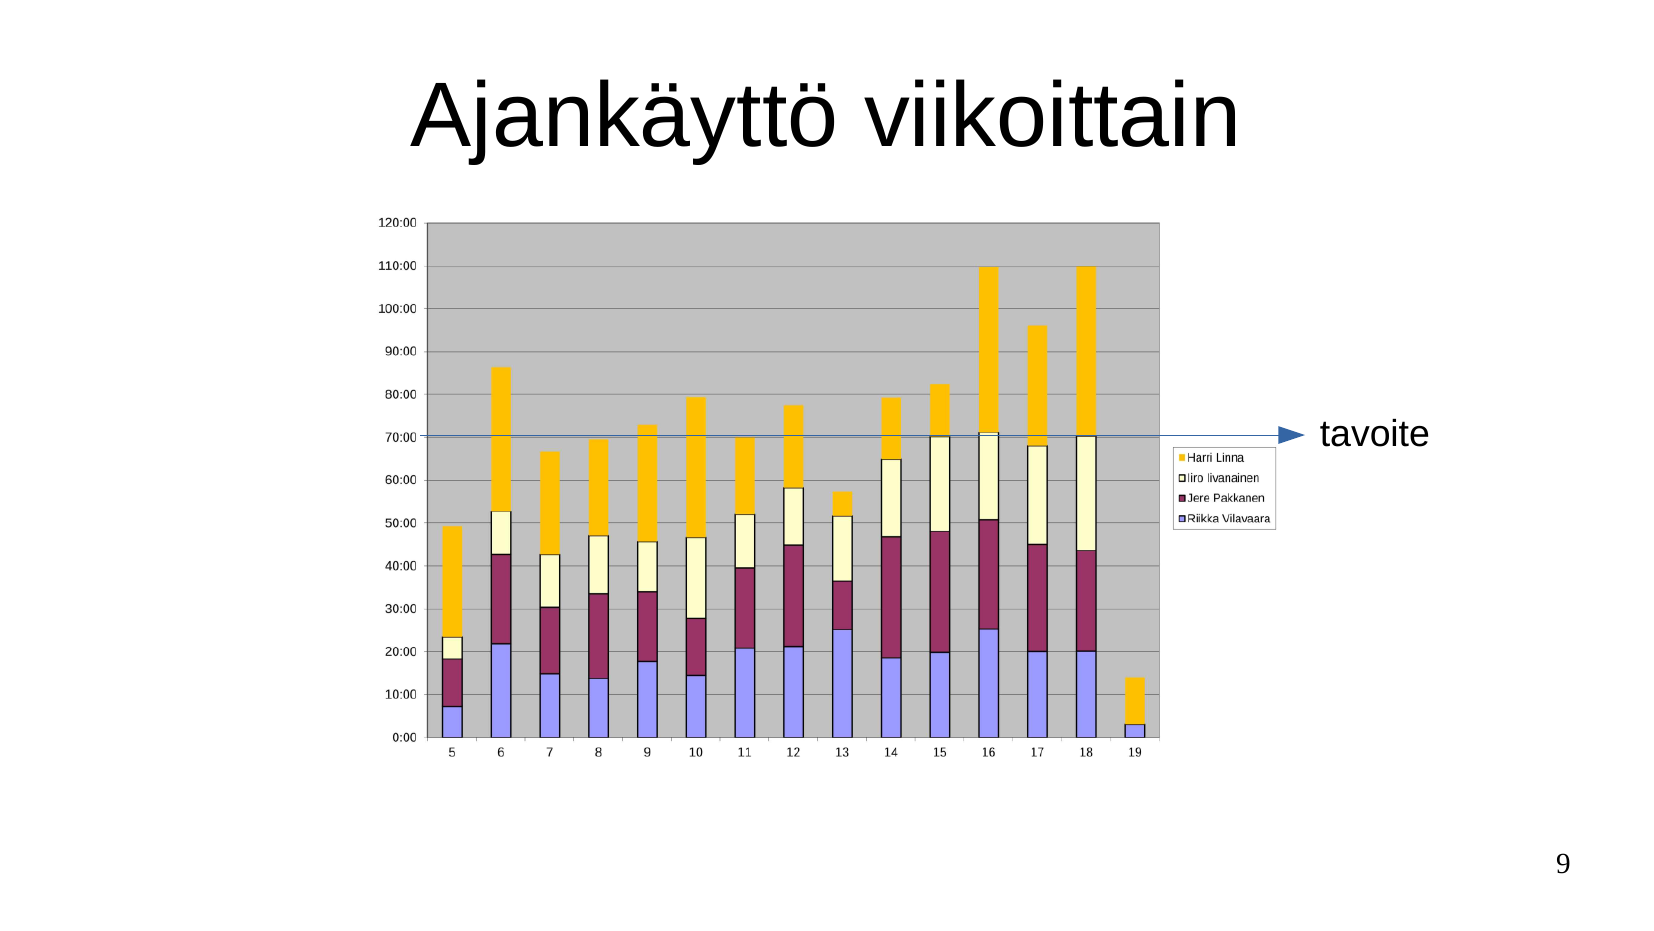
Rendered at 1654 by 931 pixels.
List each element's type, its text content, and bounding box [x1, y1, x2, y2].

text_box tavoite [1305, 405, 1486, 462]
title Ajankäyttö viikoittain [82, 37, 1571, 193]
picture [376, 217, 1277, 757]
